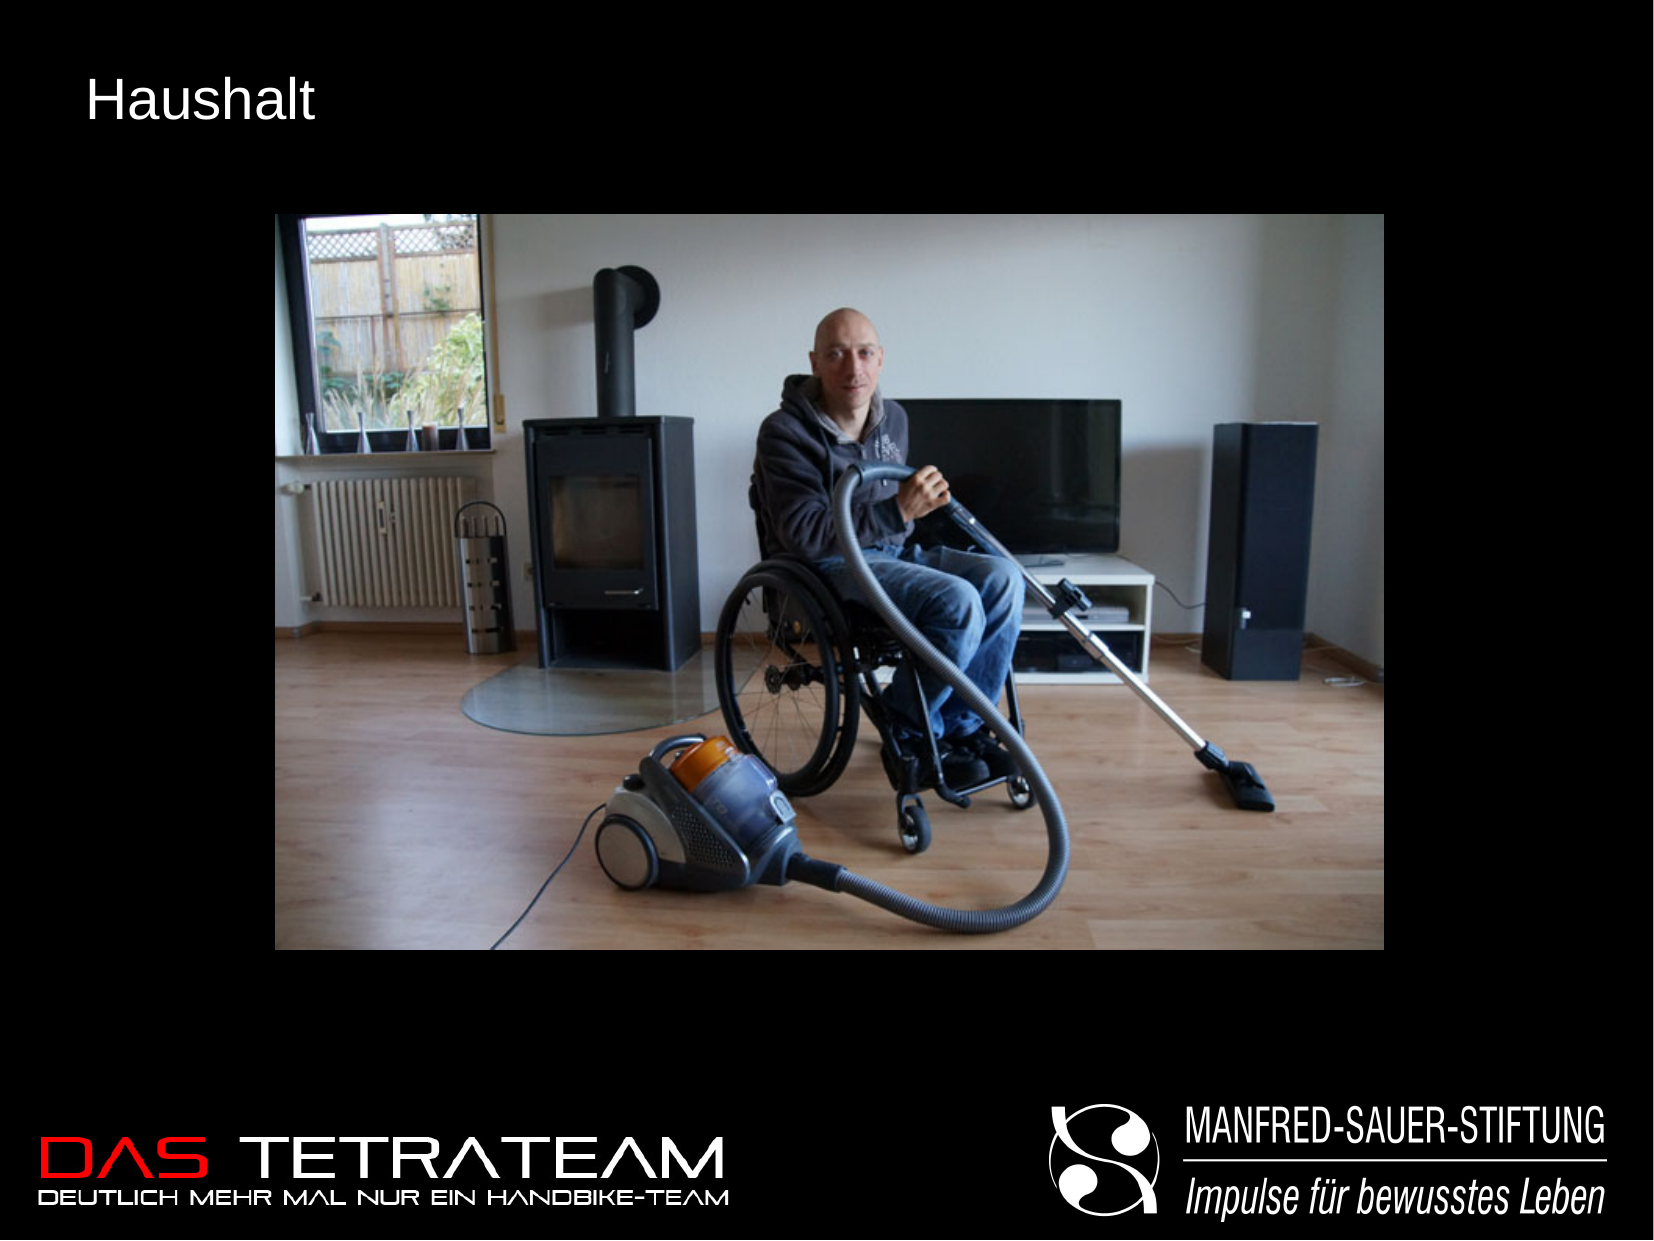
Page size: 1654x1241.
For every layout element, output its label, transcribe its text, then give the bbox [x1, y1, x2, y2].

picture [275, 214, 1384, 951]
text_box Haushalt [70, 59, 438, 139]
picture [16, 1121, 762, 1216]
picture [1049, 1104, 1607, 1222]
